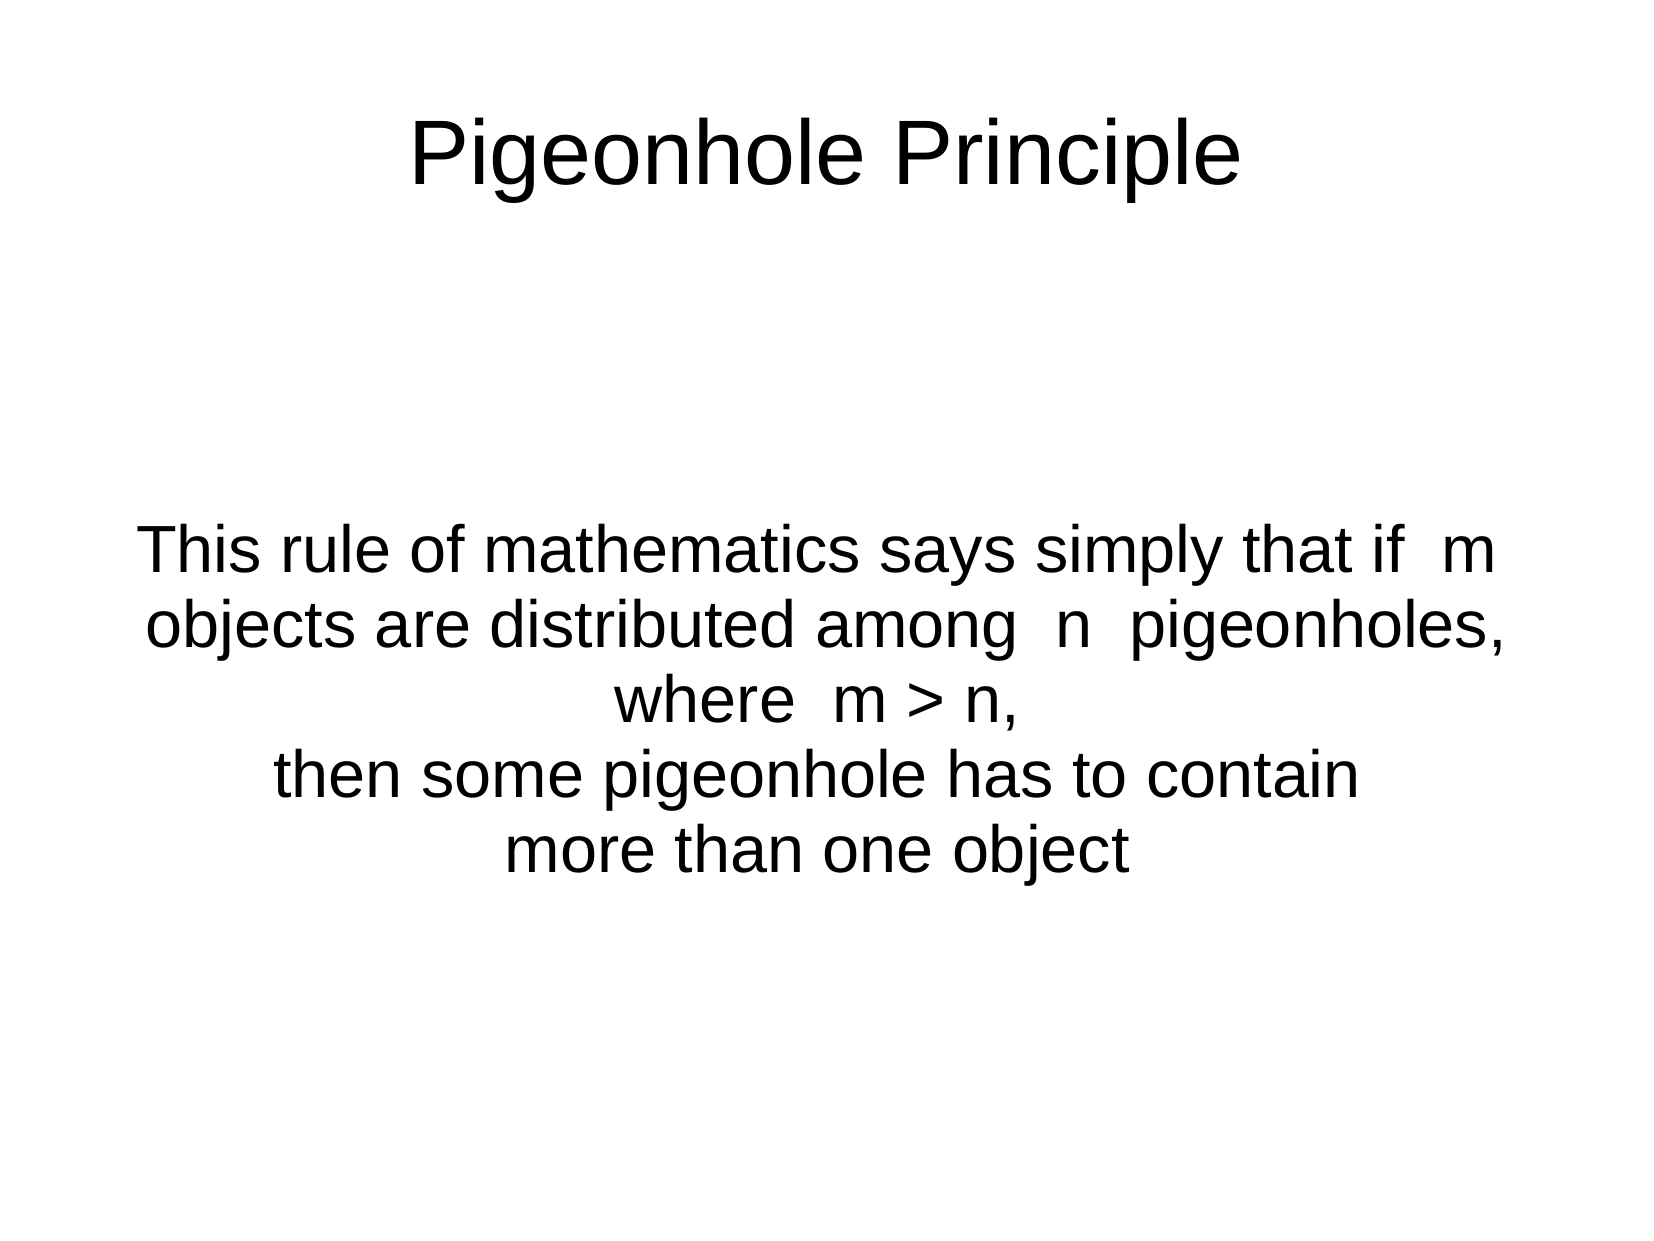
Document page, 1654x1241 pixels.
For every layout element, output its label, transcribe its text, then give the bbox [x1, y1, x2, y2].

subtitle This rule of mathematics says simply that if m objects are distributed among n pigeonholes, where m > n, then some pigeonhole has to contain more than one object [82, 297, 1571, 1102]
title Pigeonhole Principle [82, 56, 1571, 250]
